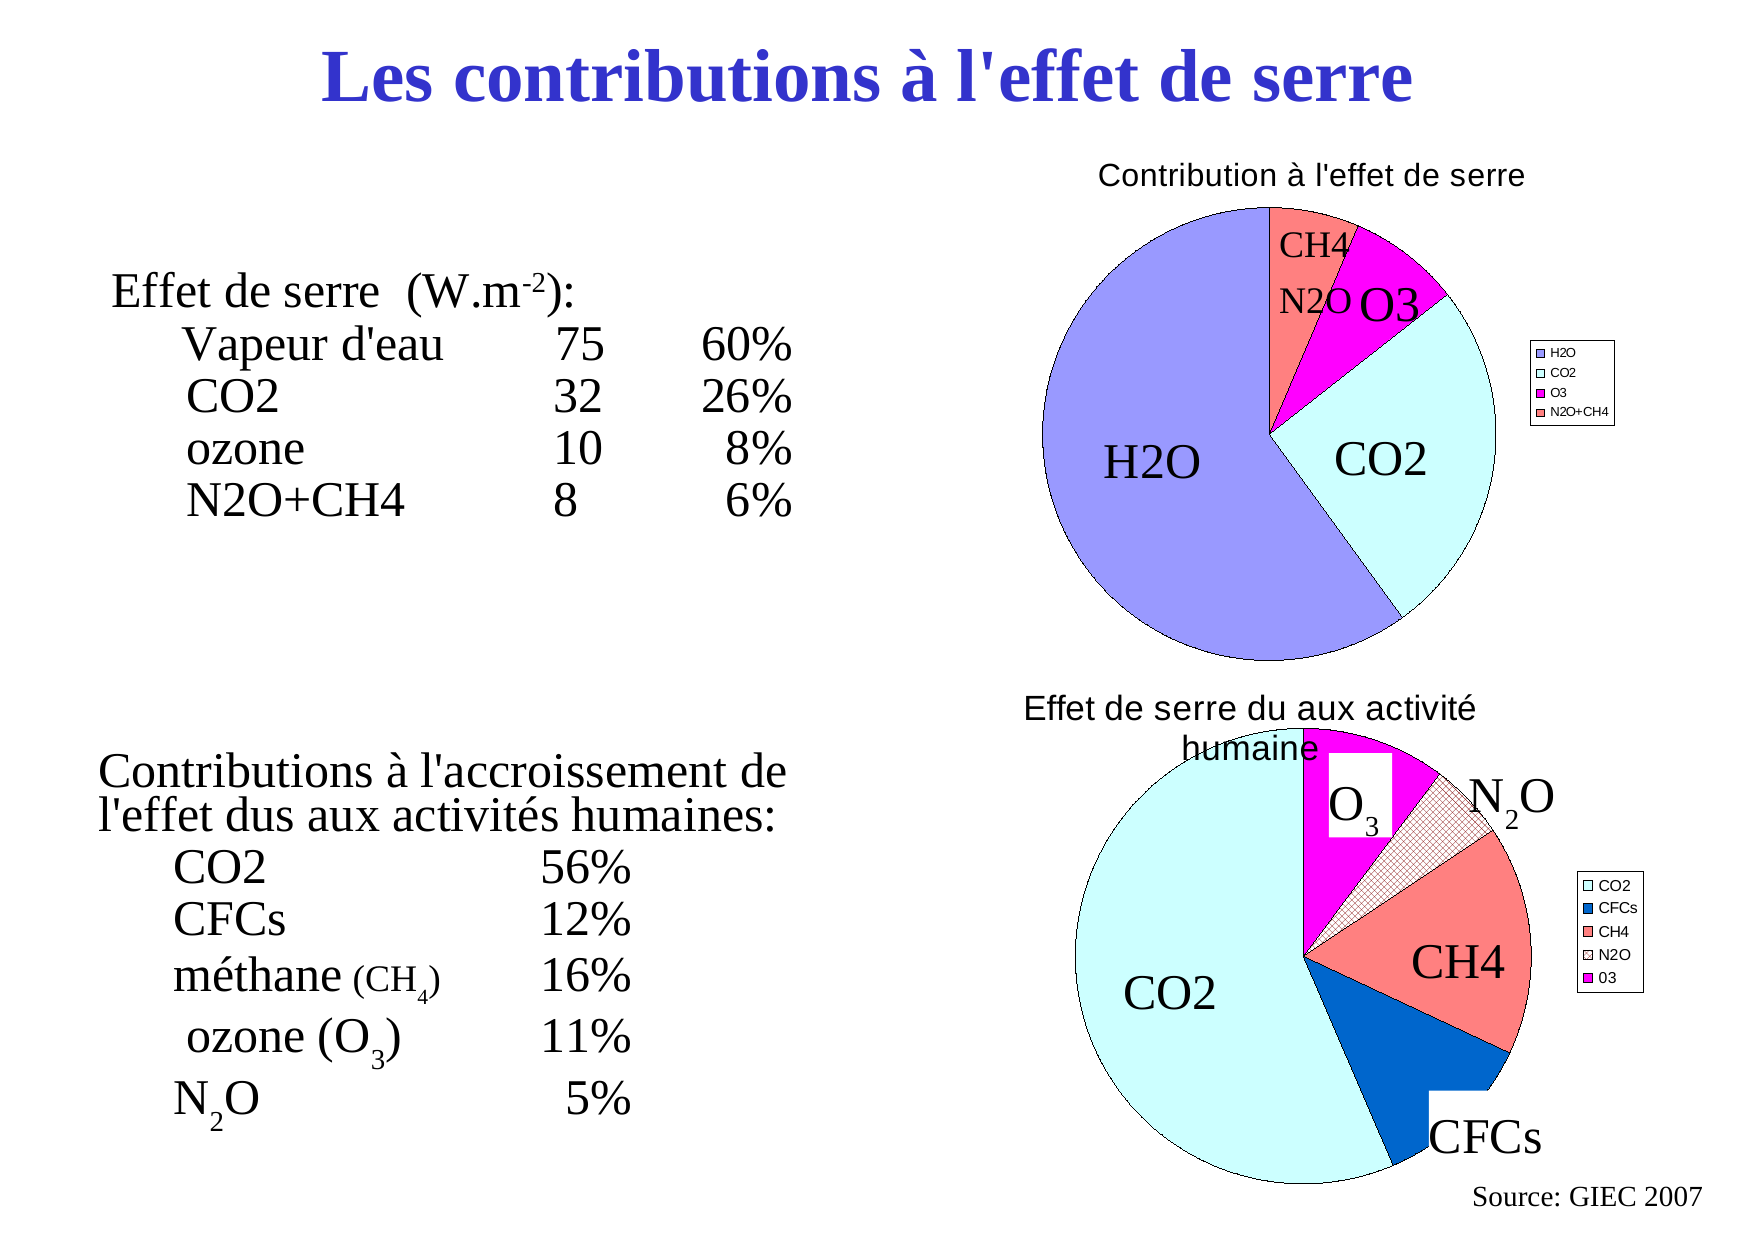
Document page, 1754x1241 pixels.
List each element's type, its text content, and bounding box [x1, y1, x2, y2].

text_box O3 [1328, 753, 1393, 844]
text_box Contributions à l'accroissement de l'effet dus aux activités humaines: CO2 56% CFCs 12% méthane (CH4) 16% ozone (O3) 11% N2O 5% [83, 744, 923, 1134]
text_box H2O [1103, 415, 1278, 490]
list Effet de serre (W.m-2): Vapeur d'eau 75 60% CO2 32 26% ozone 10 8% N2O+CH4 8 6% [96, 264, 885, 629]
text_box Source: GIEC 2007 [1219, 1174, 1719, 1221]
text_box CO2 [1334, 412, 1475, 487]
text_box CH4 N2O [1279, 209, 1420, 322]
text_box CH4 [1411, 915, 1552, 990]
text_box CO2 [1123, 946, 1264, 1021]
text_box O3 [1359, 258, 1483, 333]
chart [638, 136, 1652, 1205]
text_box CFCs [1428, 1090, 1545, 1165]
title Les contributions à l'effet de serre [114, 12, 1642, 144]
text_box N2O [1468, 745, 1573, 836]
